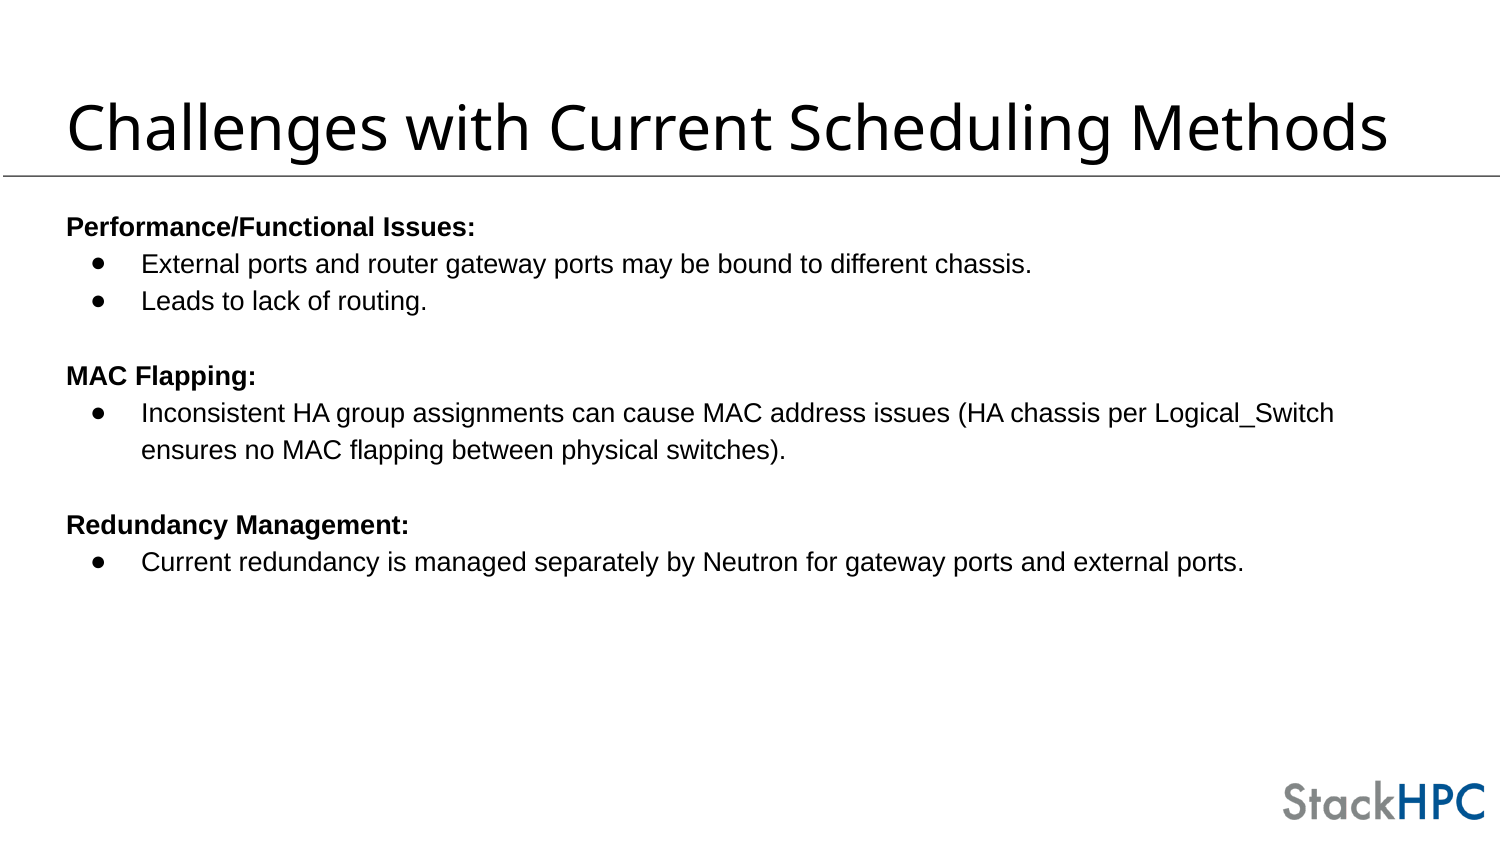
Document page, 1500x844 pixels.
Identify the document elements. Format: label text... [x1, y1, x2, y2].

list Performance/Functional Issues: External ports and router gateway ports may be bound to different chassis. Leads to lack of routing. MAC Flapping: Inconsistent HA group assignments can cause MAC address issues (HA chassis per Logical_Switch ensures no MAC flapping between physical switches). Redundancy Management: Current redundancy is managed separately by Neutron for gateway ports and external ports. [51, 189, 1449, 750]
picture [1279, 769, 1488, 834]
title Challenges with Current Scheduling Methods [51, 72, 1449, 167]
